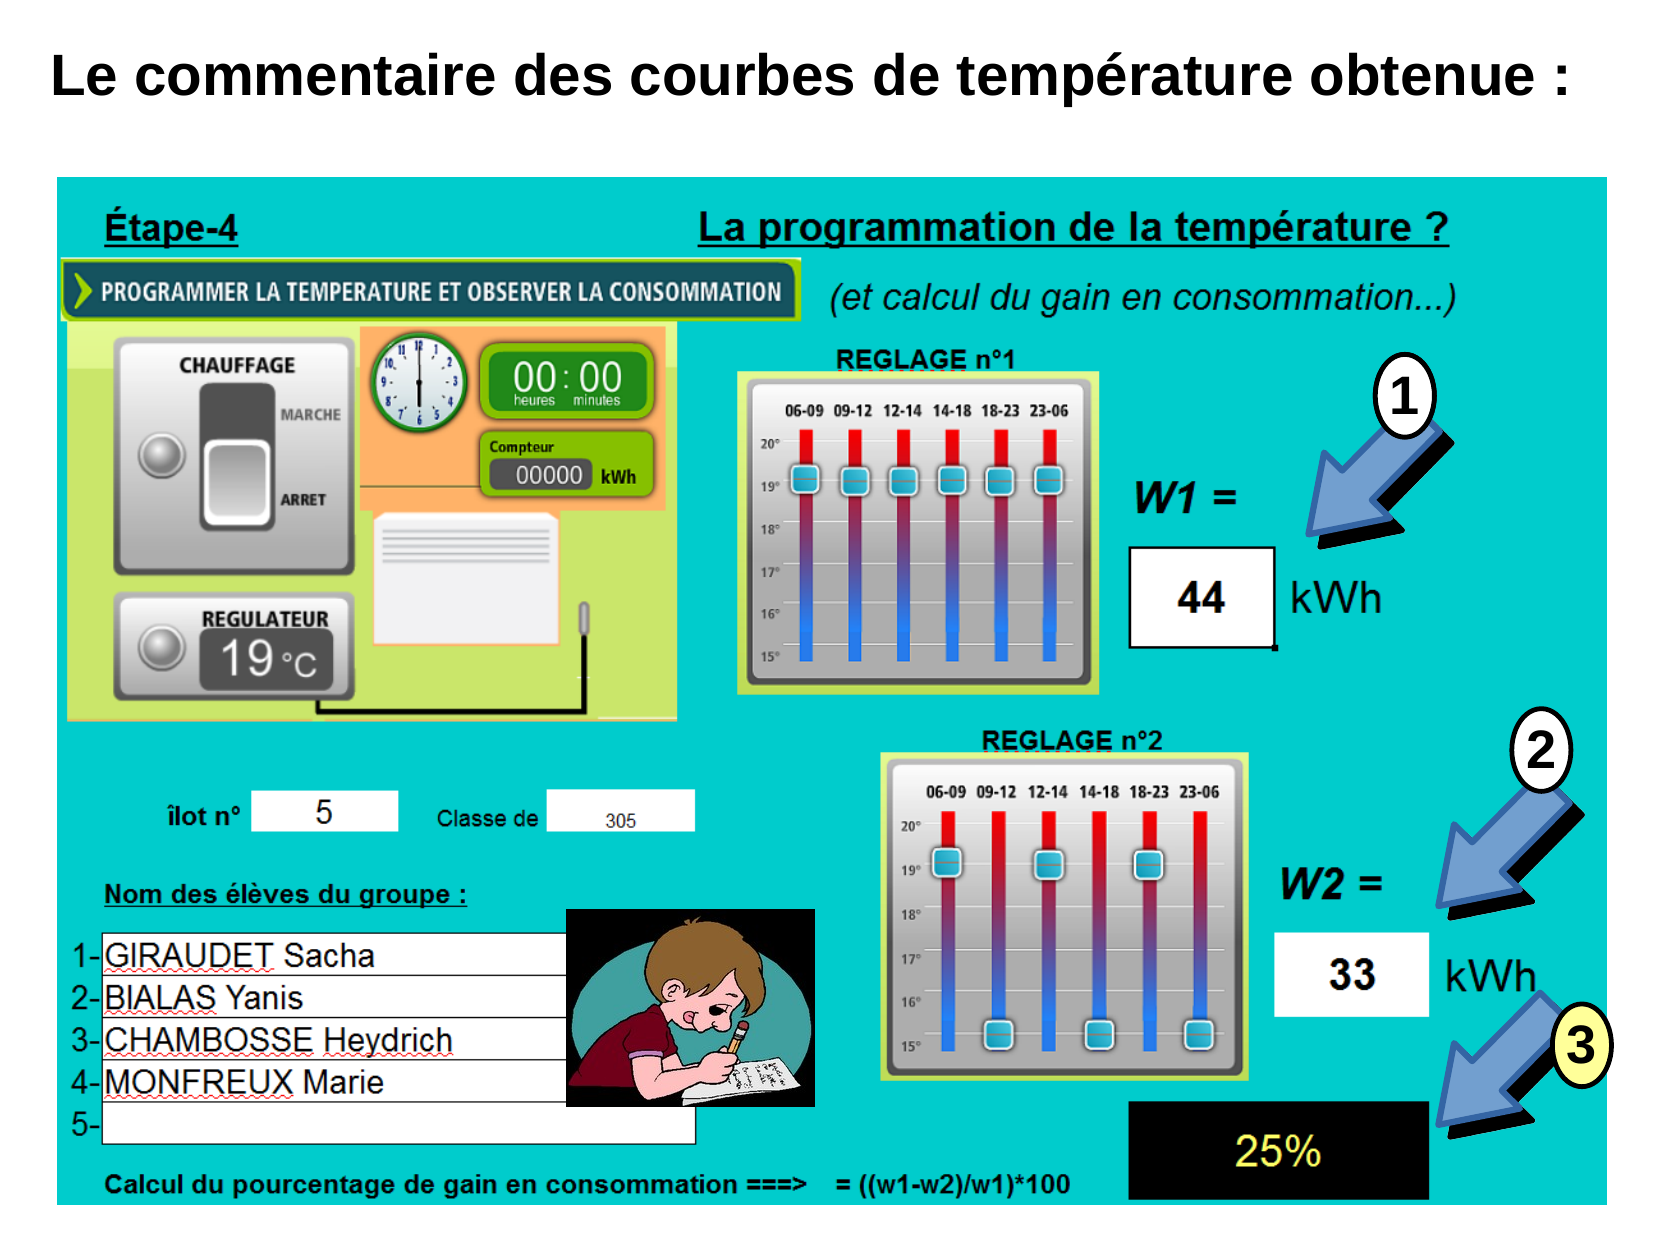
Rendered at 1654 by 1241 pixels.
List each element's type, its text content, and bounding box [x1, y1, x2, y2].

text_box [1308, 420, 1440, 535]
text_box [1438, 787, 1570, 907]
text_box 1 [1375, 354, 1435, 438]
text_box Le commentaire des courbes de température obtenue : [35, 35, 1630, 135]
text_box 2 [1511, 708, 1571, 792]
text_box [1438, 992, 1562, 1125]
picture [57, 177, 1607, 1205]
text_box 3 [1552, 1003, 1612, 1087]
